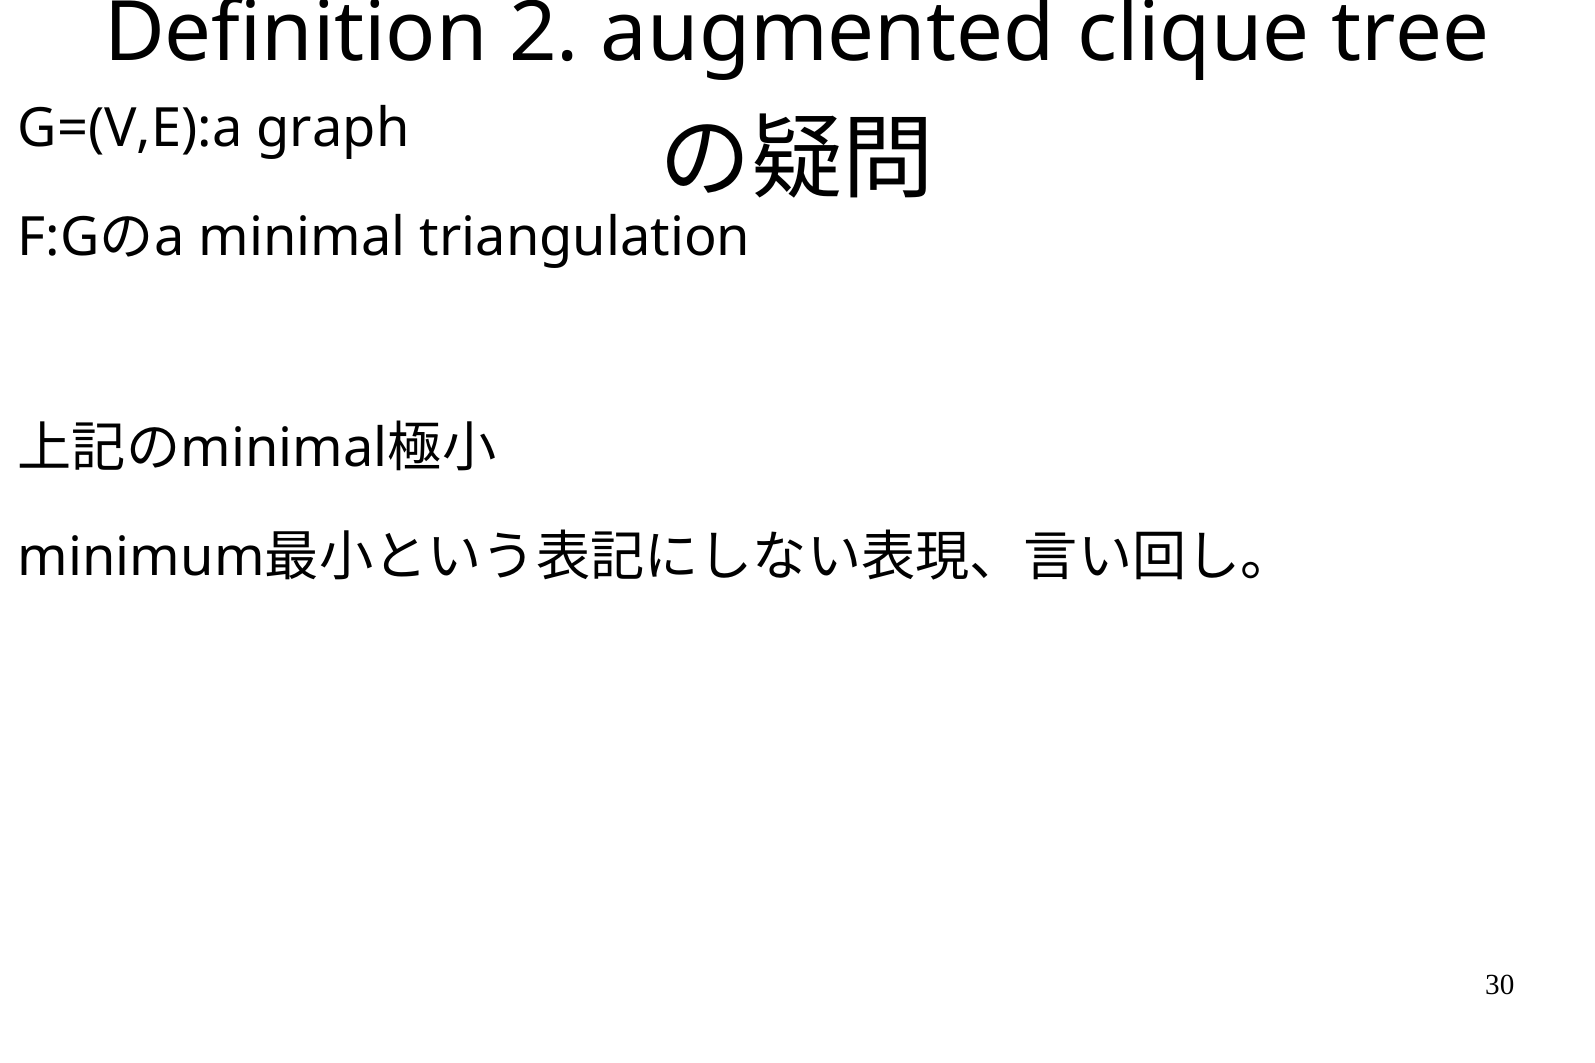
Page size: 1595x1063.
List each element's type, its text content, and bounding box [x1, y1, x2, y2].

list G=(V,E):a graph F:Gのa minimal triangulation 上記のminimal極小 minimum最小という表記にしない表現、言い回し。 [0, 88, 1565, 591]
title Definition 2. augmented clique treeの疑問 [59, 0, 1536, 189]
